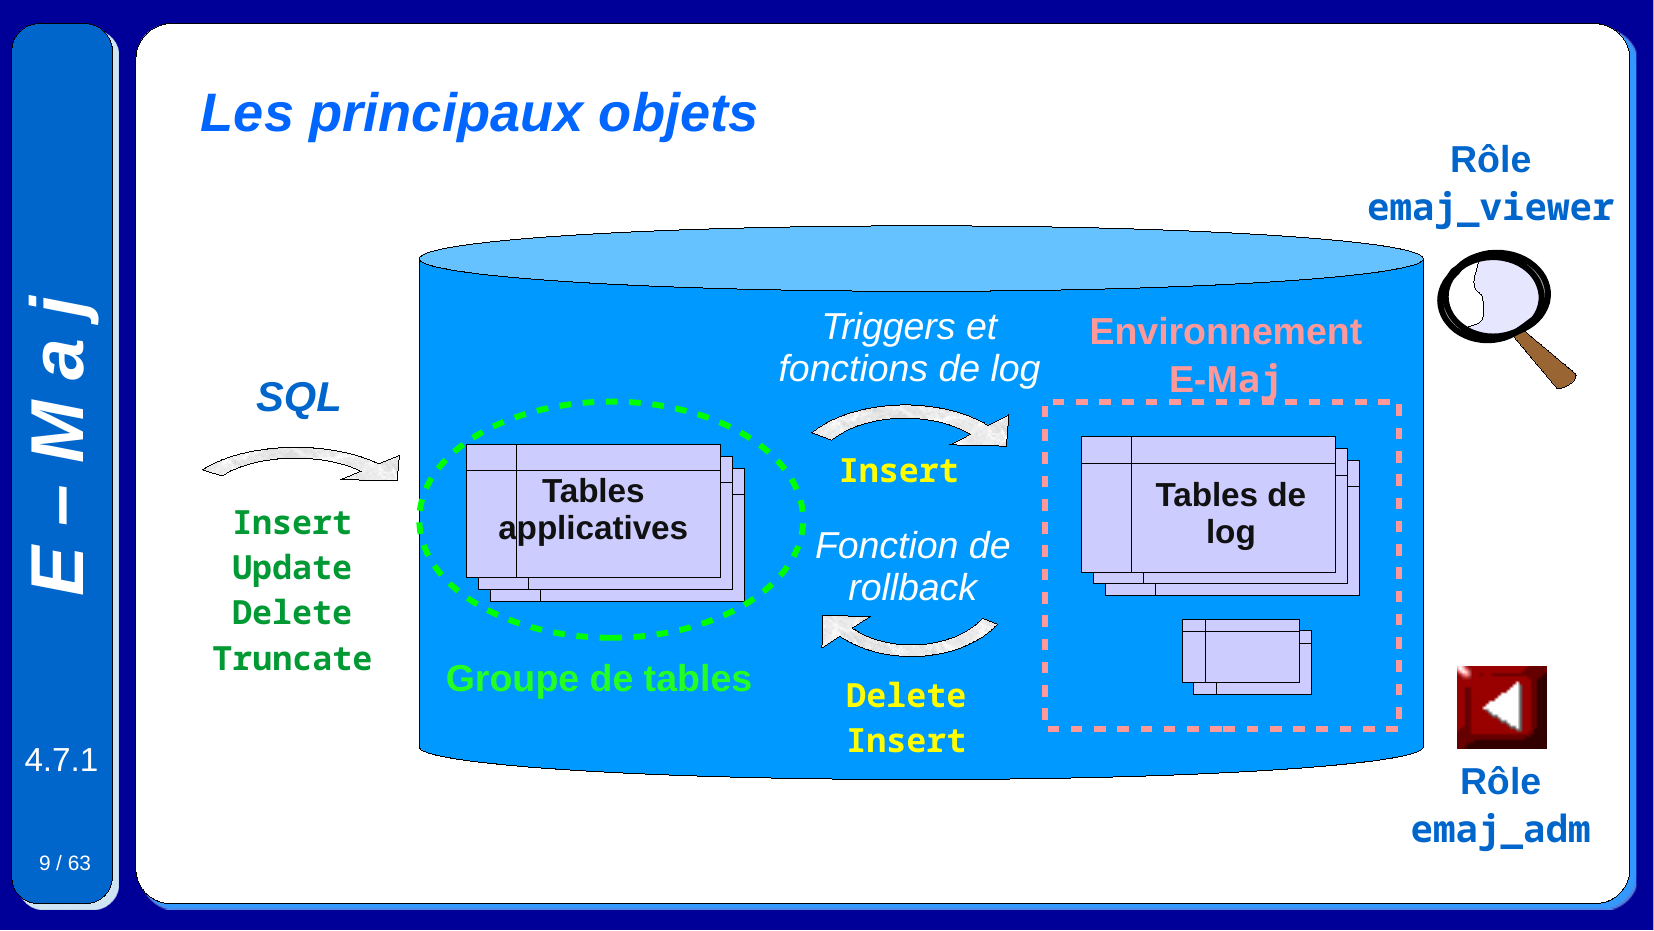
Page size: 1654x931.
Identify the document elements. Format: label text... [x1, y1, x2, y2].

text_box Delete Insert [802, 664, 1010, 759]
text_box SQL [194, 366, 404, 428]
text_box [419, 260, 1424, 780]
picture [1457, 666, 1547, 749]
text_box Triggers et fonctions de log [761, 298, 1058, 398]
text_box Tables de log [1138, 468, 1323, 561]
text_box Environnement E-Maj [1074, 303, 1378, 404]
list Pour des actions comme : renommer la table, changer son schéma, ajouter/supprimer/renommer une colonne, changer le type d’une colonne La table de log doit aussi changer de structure 3 étapes Sortie de la table de son groupe de tables ALTER TABLE Entrée de la table dans son groupe de tables Contrainte : un rollback E-Maj à une marque antérieure ne pourra pas remonter au-delà du changement de structure Idem pour renommer une séquence ou changer son schéma [419, 225, 1424, 292]
text_box Rôle emaj_viewer [1352, 131, 1631, 233]
text_box Insert Update Delete Truncate [183, 491, 402, 661]
text_box Insert [817, 439, 981, 494]
text_box [202, 447, 400, 481]
text_box Rôle emaj_adm [1395, 752, 1609, 855]
text_box [1440, 252, 1577, 389]
text_box Groupe de tables [431, 649, 768, 707]
text_box Tables applicatives [448, 465, 739, 557]
text_box Fonction de rollback [755, 516, 1070, 616]
title Les principaux objets [200, 34, 1575, 191]
